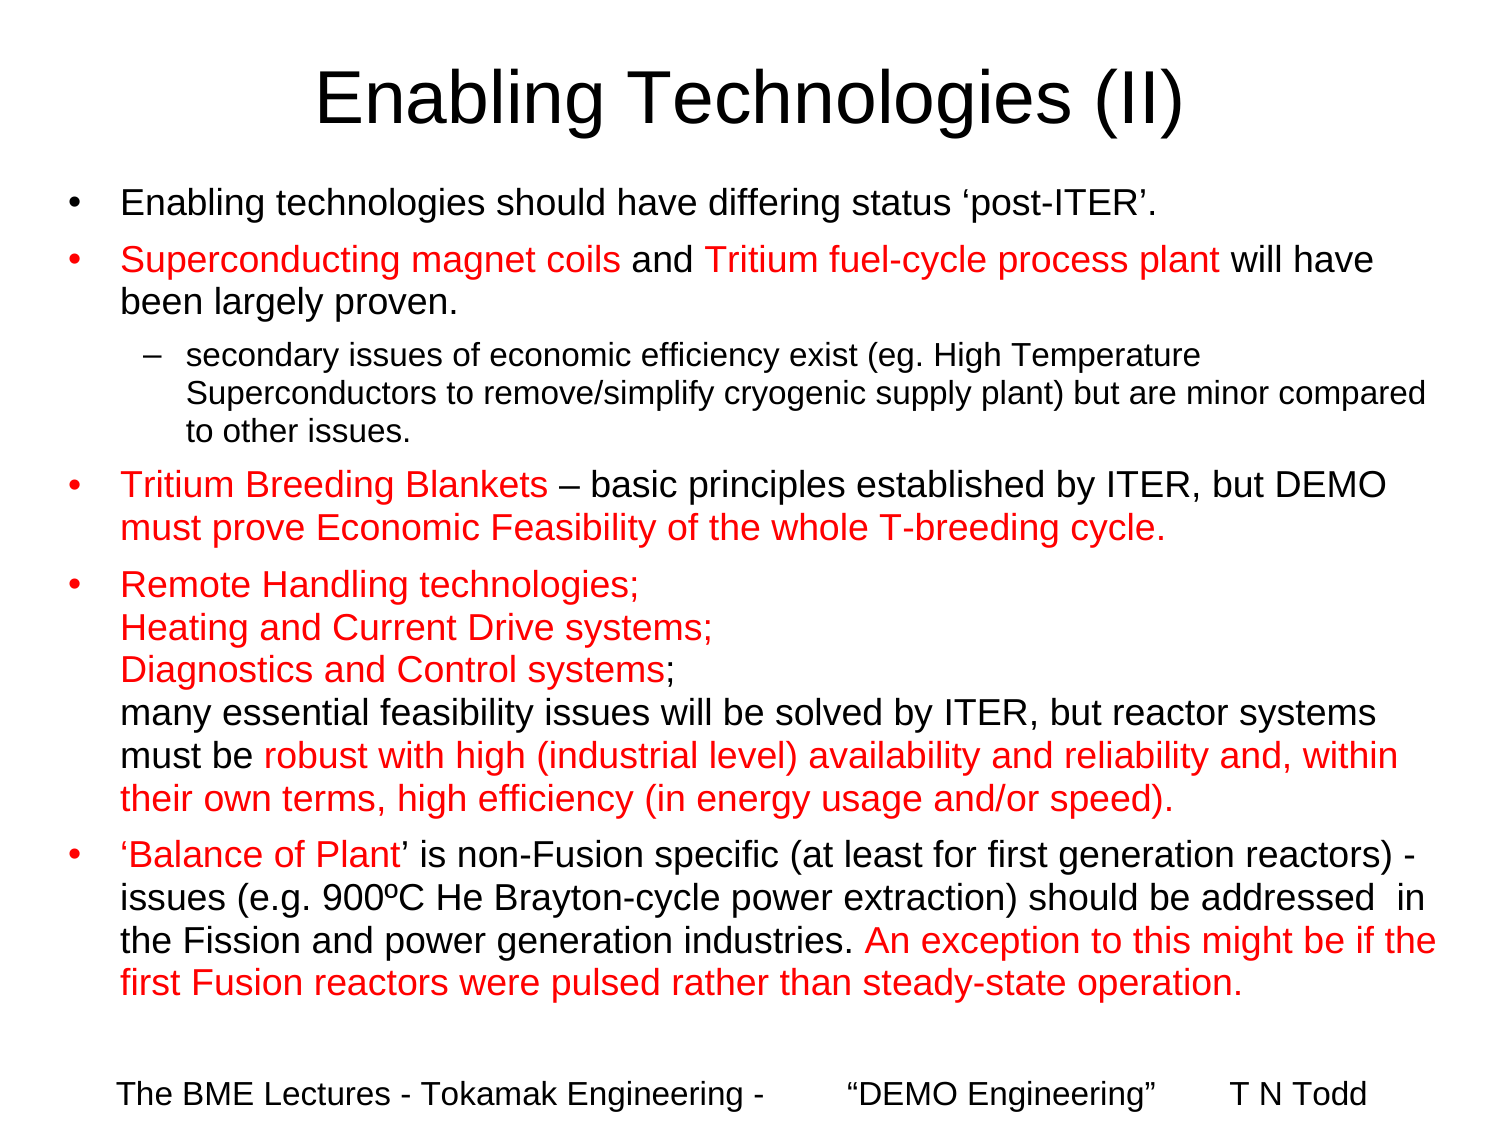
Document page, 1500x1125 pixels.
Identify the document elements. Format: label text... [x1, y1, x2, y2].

text_box Enabling technologies should have differing status ‘post-ITER’. Superconducting magnet coils and Tritium fuel-cycle process plant will have been largely proven. secondary issues of economic efficiency exist (eg. High Temperature Superconductors to remove/simplify cryogenic supply plant) but are minor compared to other issues. Tritium Breeding Blankets – basic principles established by ITER, but DEMO must prove Economic Feasibility of the whole T-breeding cycle. Remote Handling technologies; Heating and Current Drive systems; Diagnostics and Control systems; many essential feasibility issues will be solved by ITER, but reactor systems must be robust with high (industrial level) availability and reliability and, within their own terms, high efficiency (in energy usage and/or speed). ‘Balance of Plant’ is non-Fusion specific (at least for first generation reactors) - issues (e.g. 900ºC He Brayton-cycle power extraction) should be addressed in the Fission and power generation industries. An exception to this might be if the first Fusion reactors were pulsed rather than steady-state operation. [53, 173, 1459, 1045]
text_box Enabling Technologies (II) [75, 7, 1426, 173]
